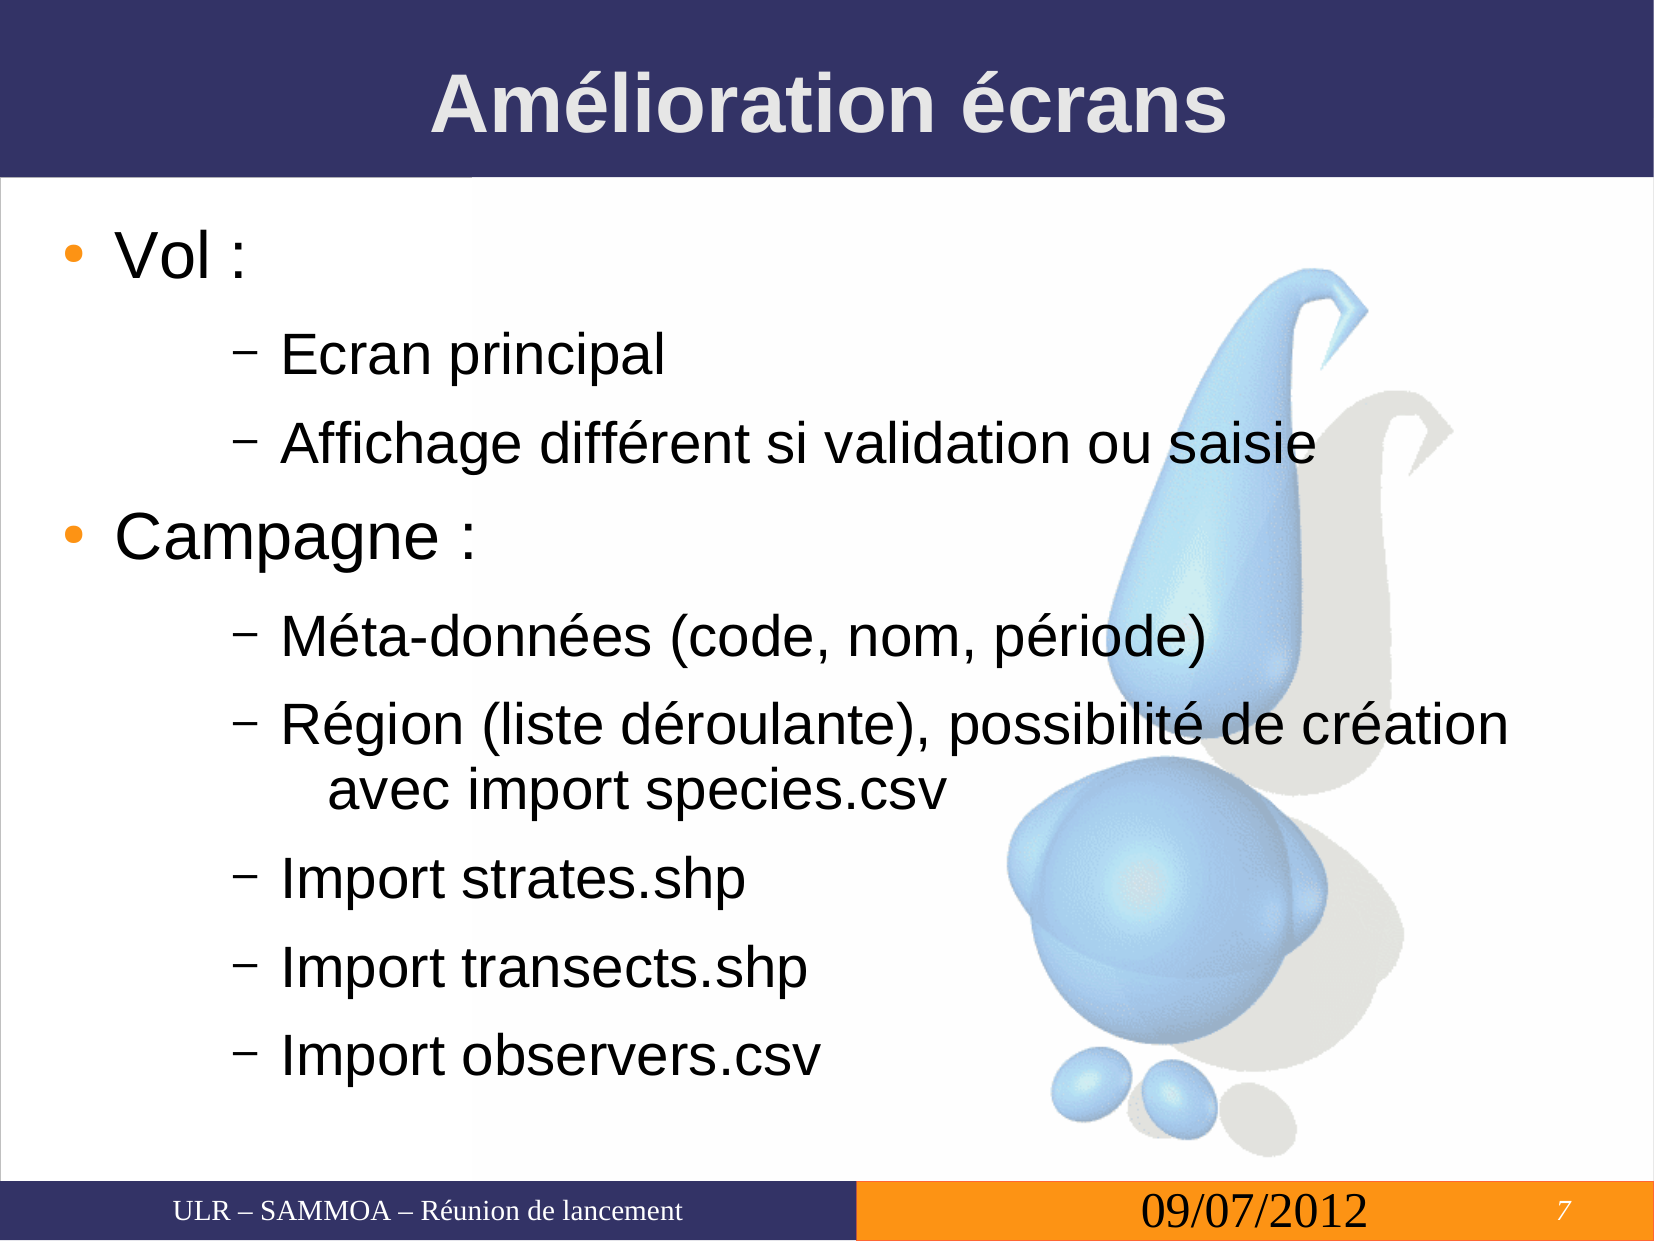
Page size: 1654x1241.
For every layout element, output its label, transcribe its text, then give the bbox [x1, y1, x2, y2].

picture [472, 178, 1654, 1181]
title Amélioration écrans [123, 0, 1536, 208]
list Vol : Ecran principal Affichage différent si validation ou saisie Campagne : Méta-données (code, nom, période) Région (liste déroulante), possibilité de création avec import species.csv Import strates.shp Import transects.shp Import observers.csv [44, 217, 1550, 1150]
